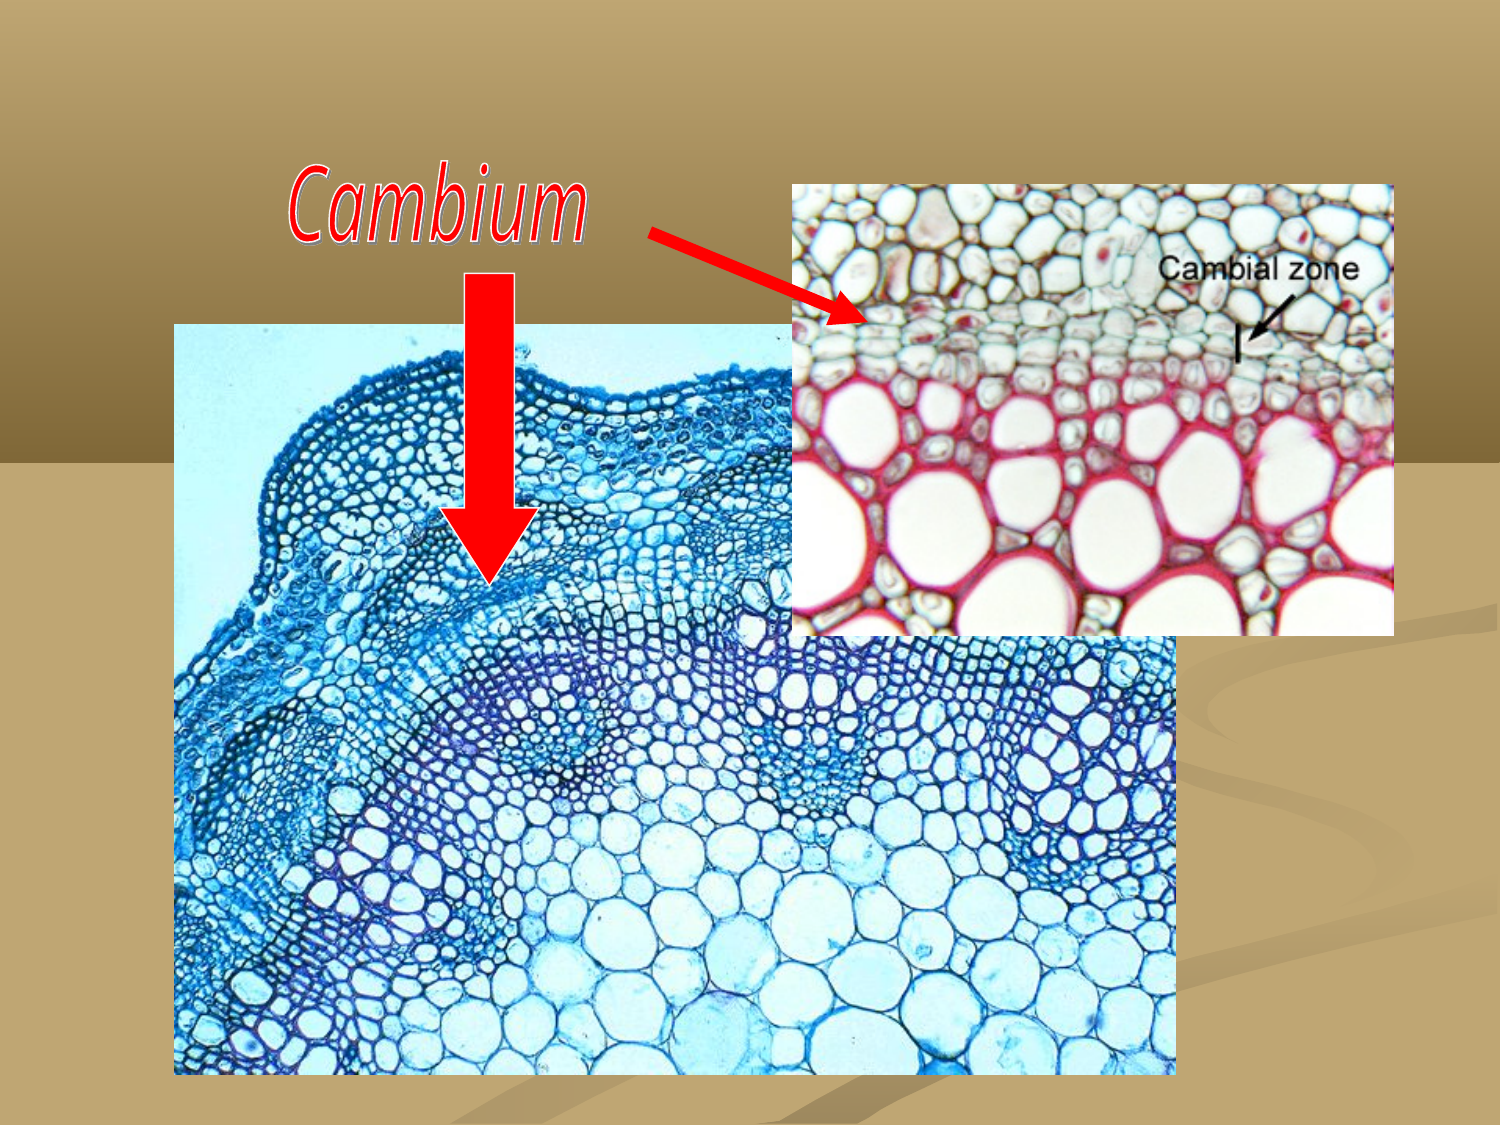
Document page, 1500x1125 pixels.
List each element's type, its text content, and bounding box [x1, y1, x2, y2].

text_box Cambium [367, 183, 424, 242]
text_box Cambium [289, 164, 329, 243]
text_box Cambium [470, 184, 486, 242]
text_box Cambium [429, 160, 466, 243]
text_box Cambium [490, 184, 527, 243]
text_box Cambium [329, 183, 365, 243]
picture [174, 184, 1394, 1075]
text_box [439, 273, 540, 586]
text_box Cambium [530, 183, 587, 242]
